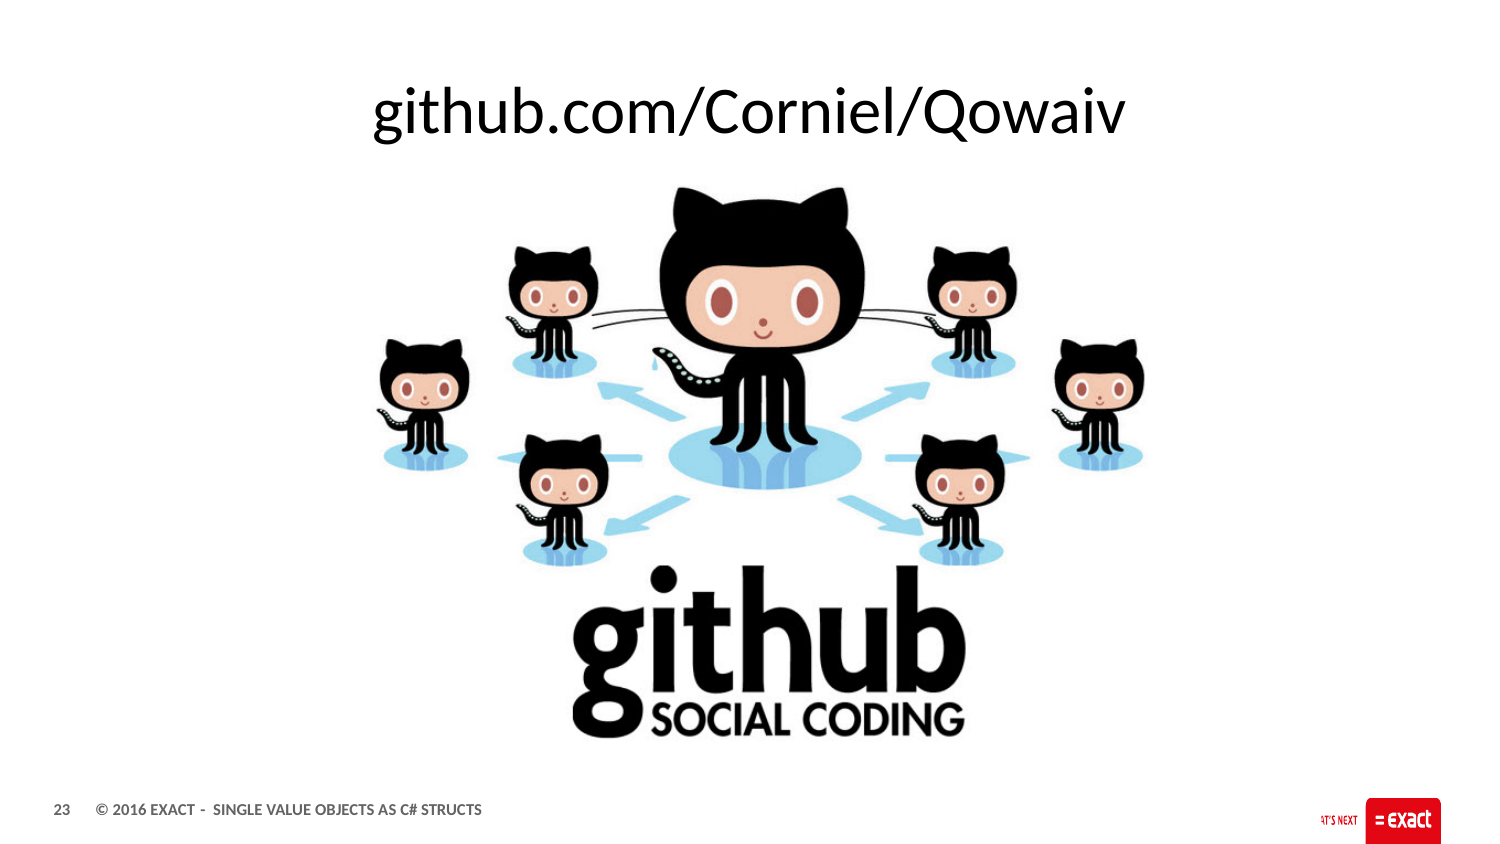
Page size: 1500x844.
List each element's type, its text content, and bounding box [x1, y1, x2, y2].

text_box github.com/Corniel/Qowaiv [0, 59, 1500, 155]
text_box - Single Value Objects as C# structs [185, 786, 826, 832]
text_box [38, 786, 96, 832]
picture [221, 155, 1279, 751]
